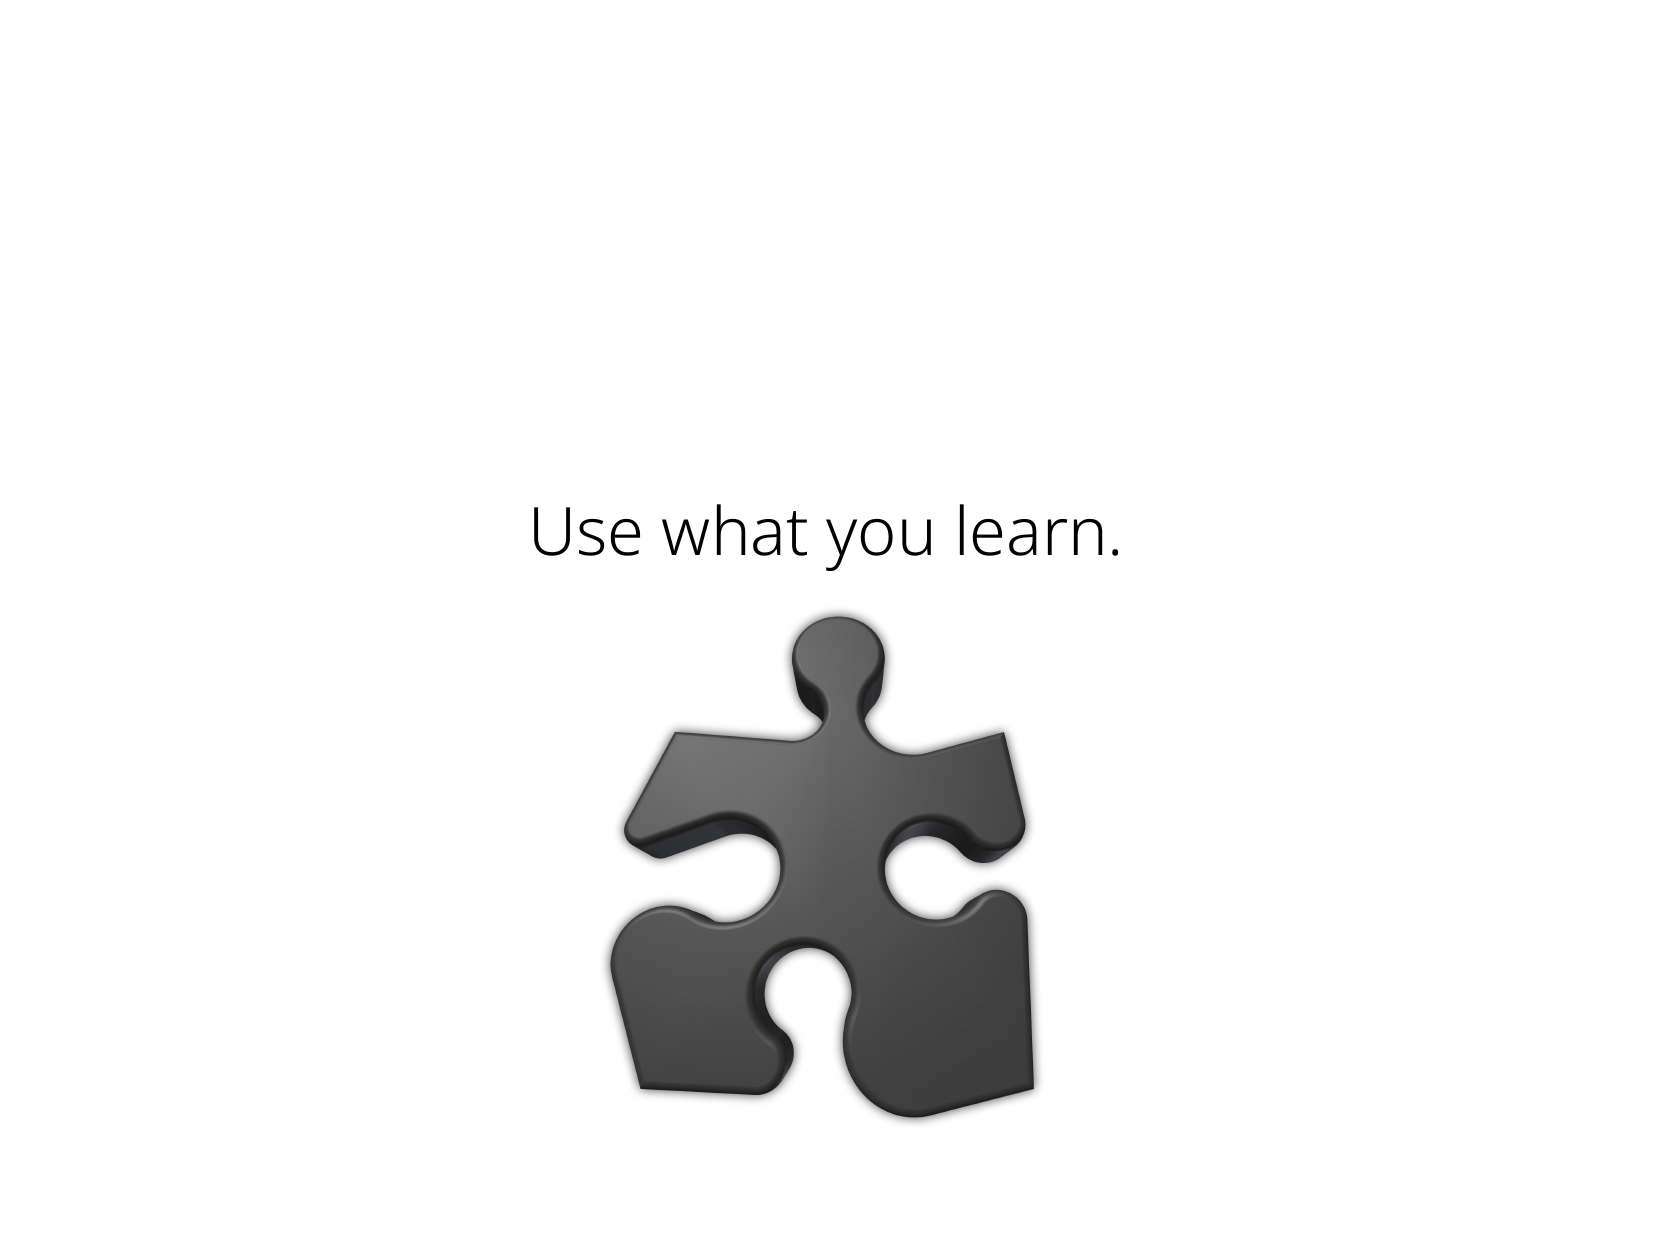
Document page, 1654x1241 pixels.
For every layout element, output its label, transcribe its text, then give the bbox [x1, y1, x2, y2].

subtitle Use what you learn. [82, 49, 1571, 1010]
picture [484, 1010, 1217, 1140]
